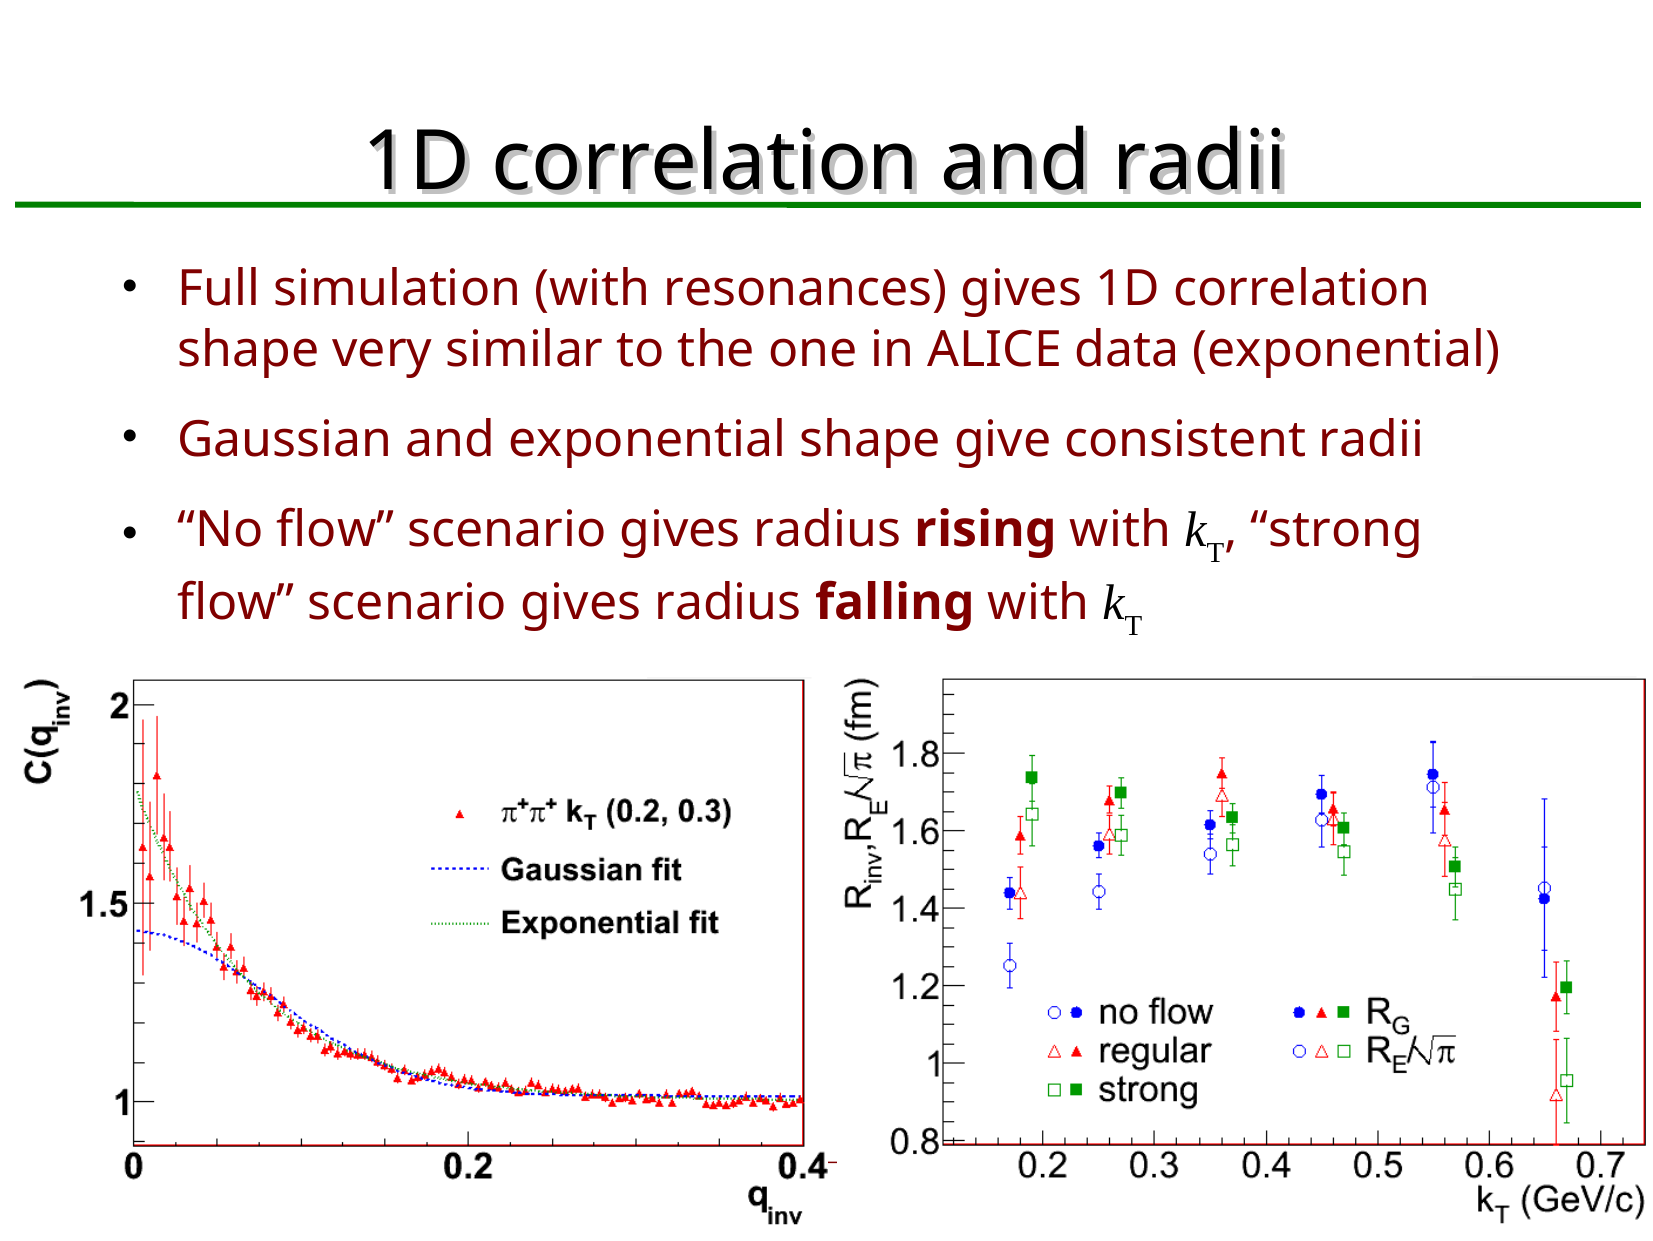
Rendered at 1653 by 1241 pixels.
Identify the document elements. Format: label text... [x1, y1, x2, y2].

picture [11, 675, 828, 1229]
title 1D correlation and radii [119, 60, 1531, 253]
list Full simulation (with resonances) gives 1D correlation shape very similar to the one in ALICE data (exponential) Gaussian and exponential shape give consistent radii “No flow” scenario gives radius rising with kT, “strong flow” scenario gives radius falling with kT [121, 254, 1533, 1164]
picture [837, 674, 1653, 1228]
